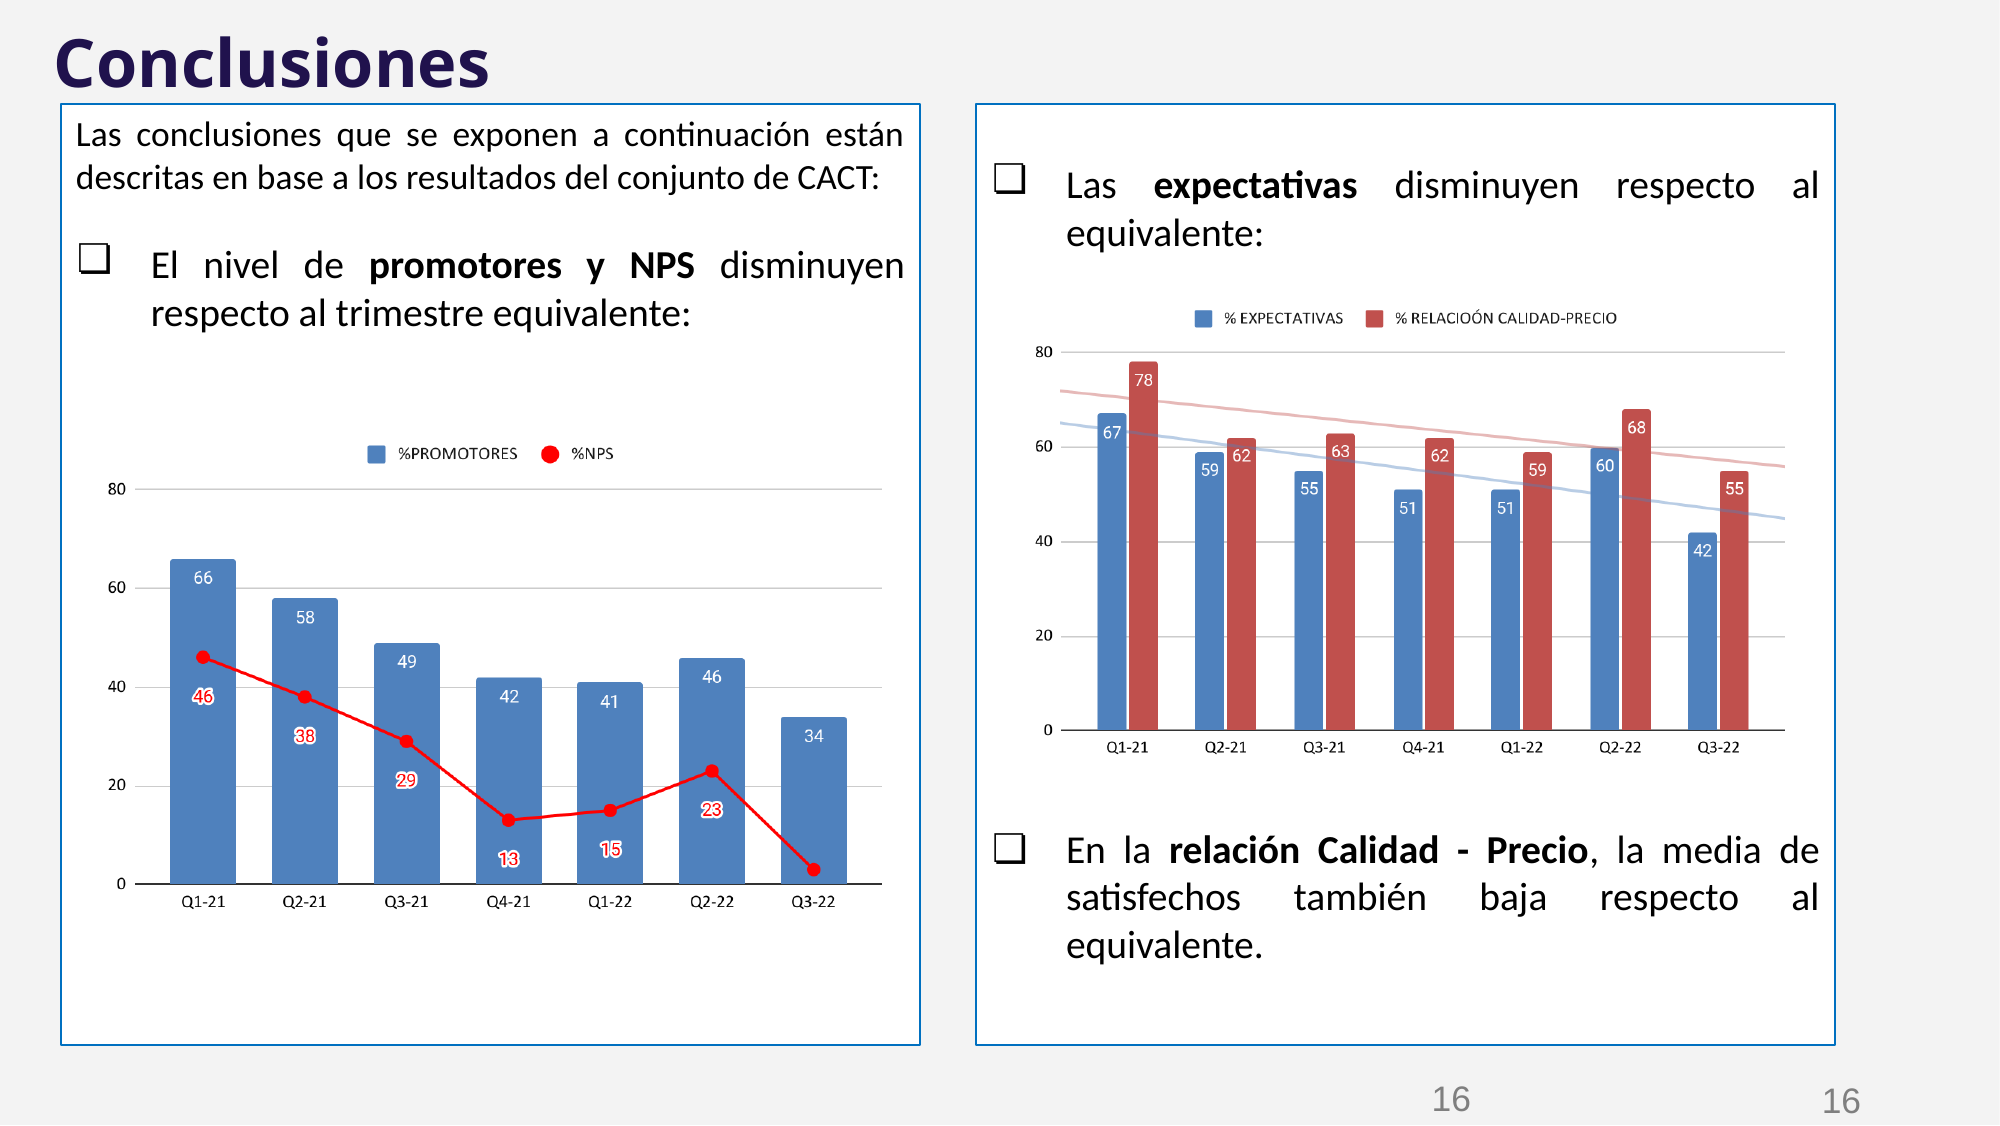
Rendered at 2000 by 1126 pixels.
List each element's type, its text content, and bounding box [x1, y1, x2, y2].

text_box <number> [1413, 1067, 1881, 1126]
text_box Conclusiones [53, 0, 1946, 124]
picture [72, 419, 908, 937]
text_box Las expectativas disminuyen respecto al equivalente: En la relación Calidad - Precio, la media de satisfechos también baja respecto al equivalente. [976, 103, 1836, 1046]
picture [1001, 285, 1810, 781]
text_box Las conclusiones que se exponen a continuación están descritas en base a los resultados del conjunto de CACT: El nivel de promotores y NPS disminuyen respecto al trimestre equivalente: [60, 103, 920, 1046]
